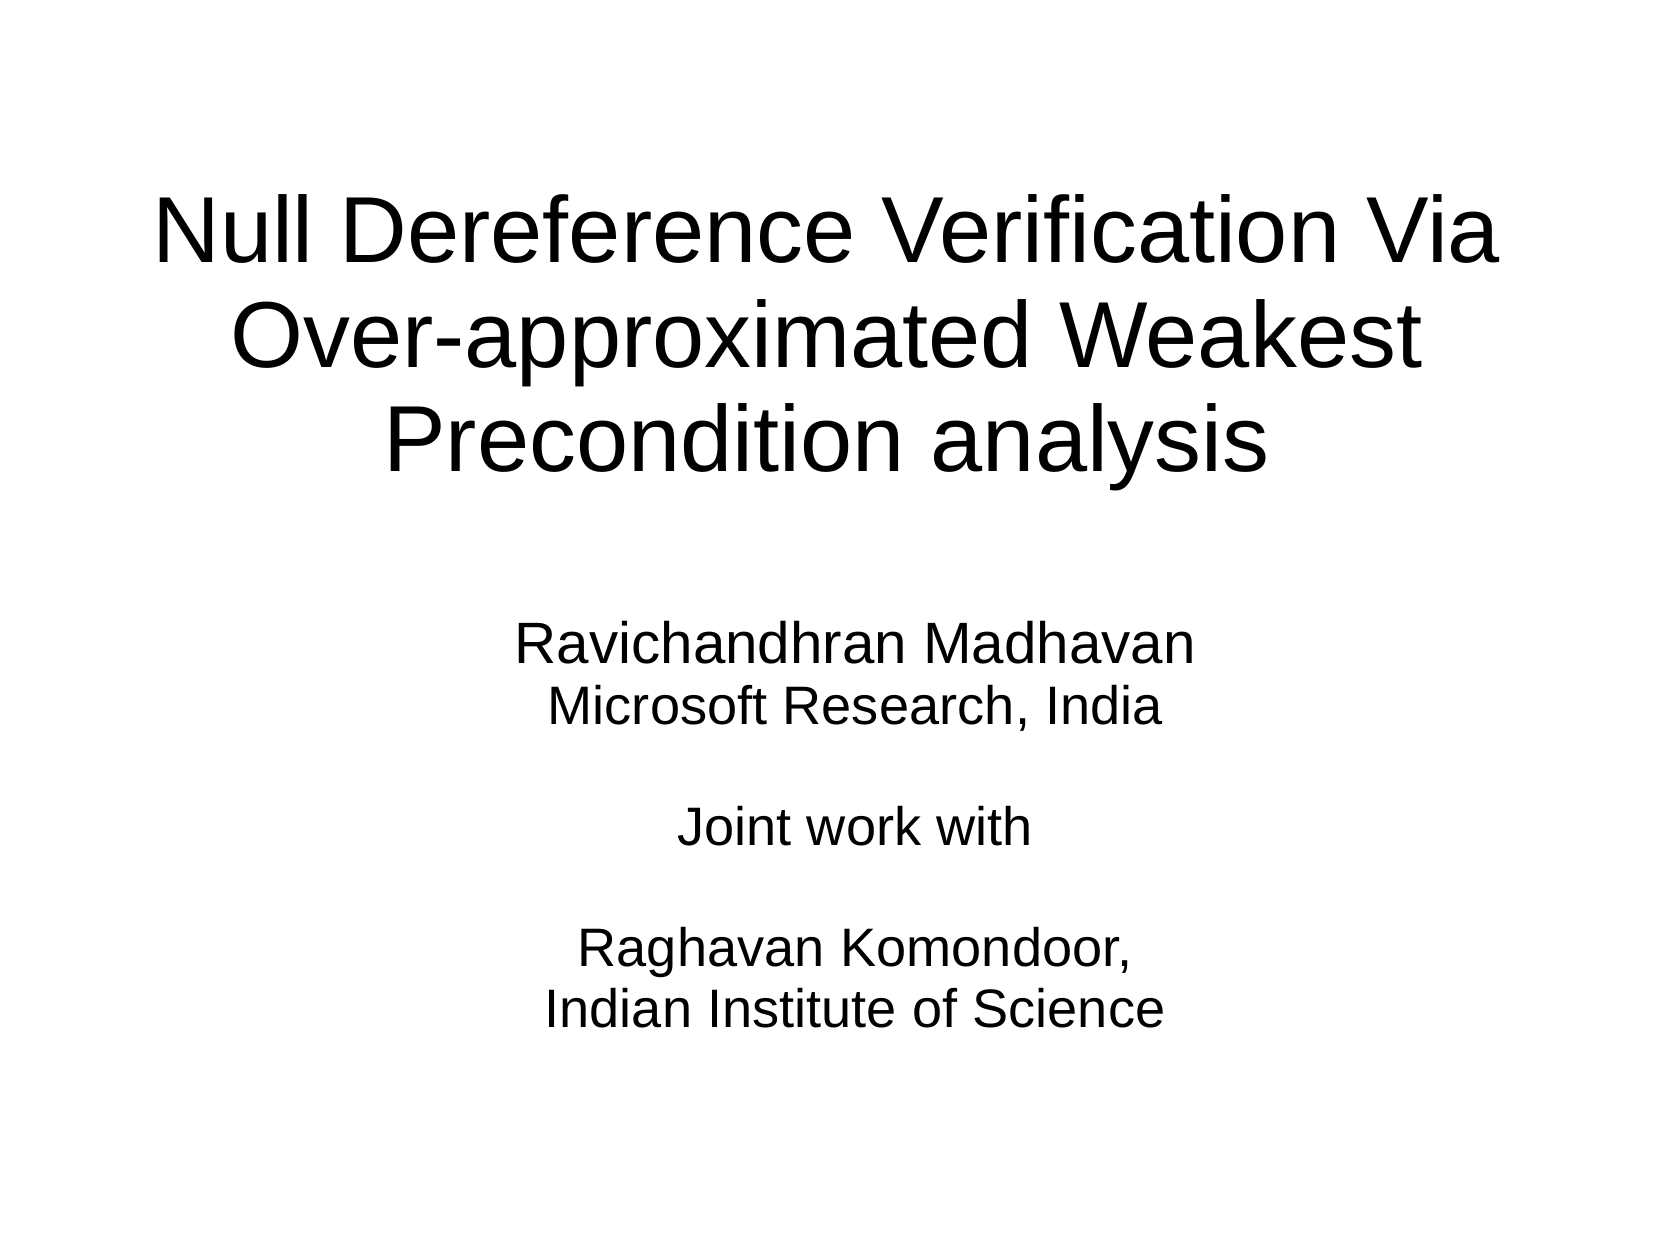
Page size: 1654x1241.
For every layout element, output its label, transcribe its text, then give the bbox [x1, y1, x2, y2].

subtitle Null Dereference Verification Via Over-approximated Weakest Precondition analysis [82, 49, 1571, 621]
text_box Ravichandhran Madhavan Microsoft Research, India Joint work with Raghavan Komondoor, Indian Institute of Science [295, 603, 1416, 1152]
